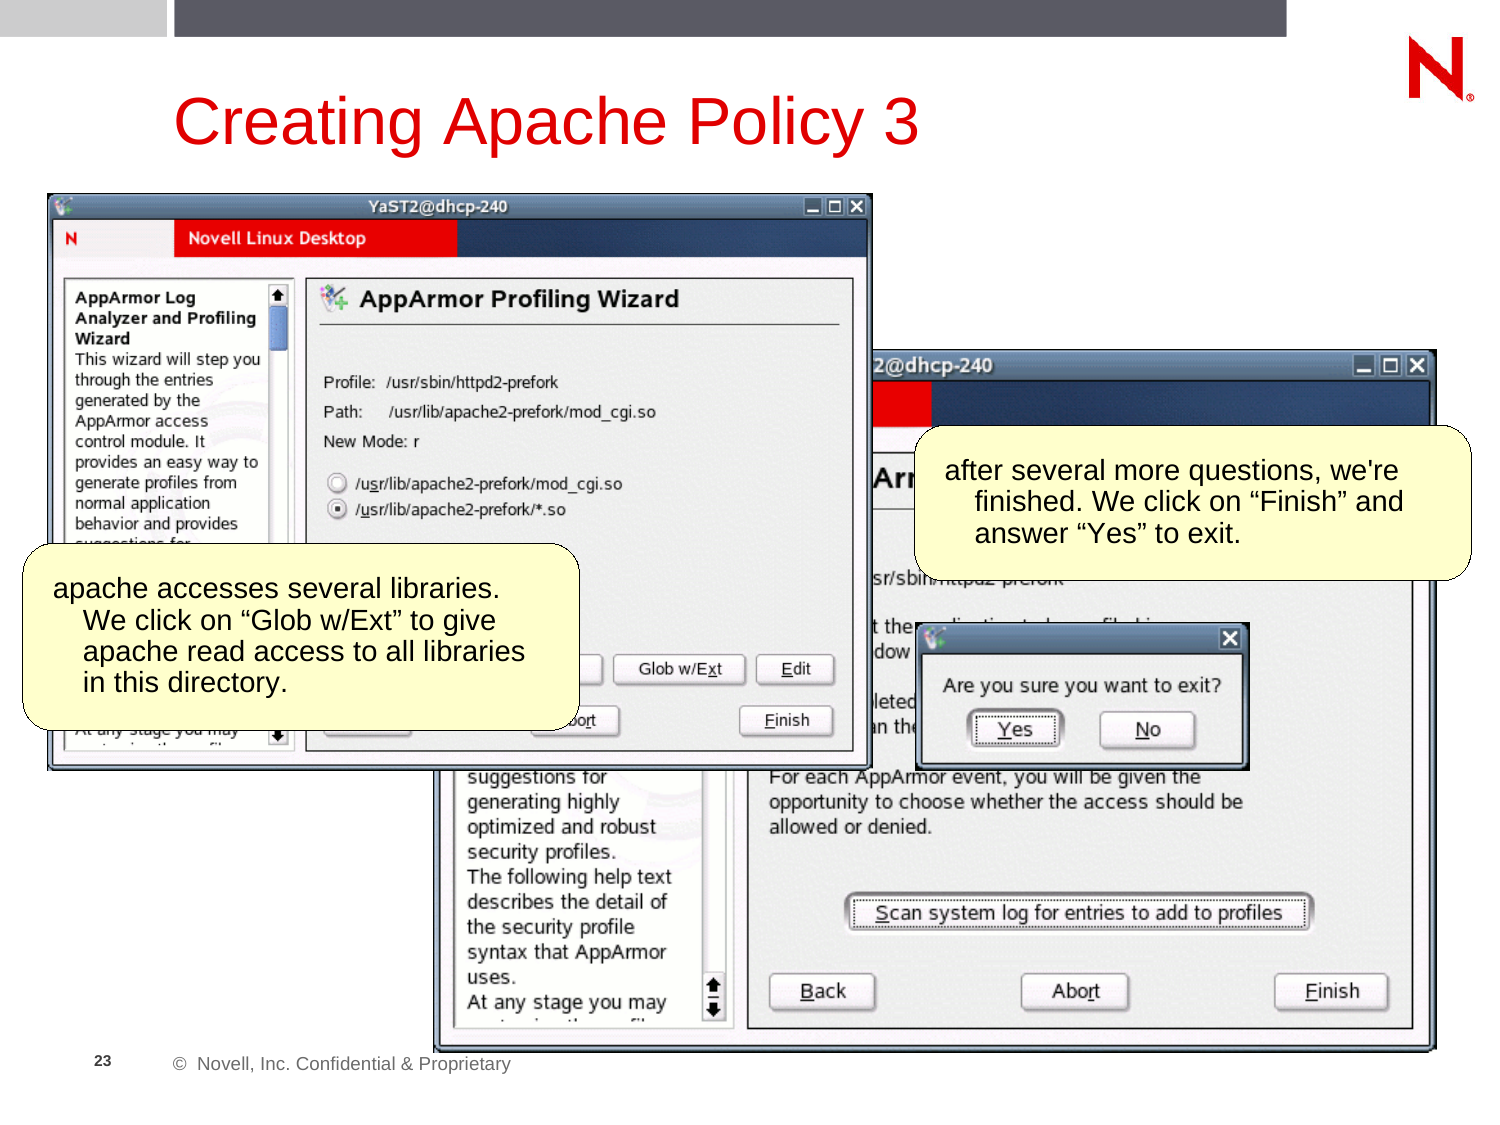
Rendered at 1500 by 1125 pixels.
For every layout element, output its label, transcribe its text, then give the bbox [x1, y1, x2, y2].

text_box after several more questions, we're finished. We click on “Finish” and answer “Yes” to exit. [914, 425, 1472, 581]
title Creating Apache Policy 3 [173, 41, 1395, 205]
text_box apache accesses several libraries. We click on “Glob w/Ext” to give apache read access to all libraries in this directory. [22, 543, 580, 731]
picture [1404, 32, 1477, 105]
picture [47, 193, 1437, 1053]
